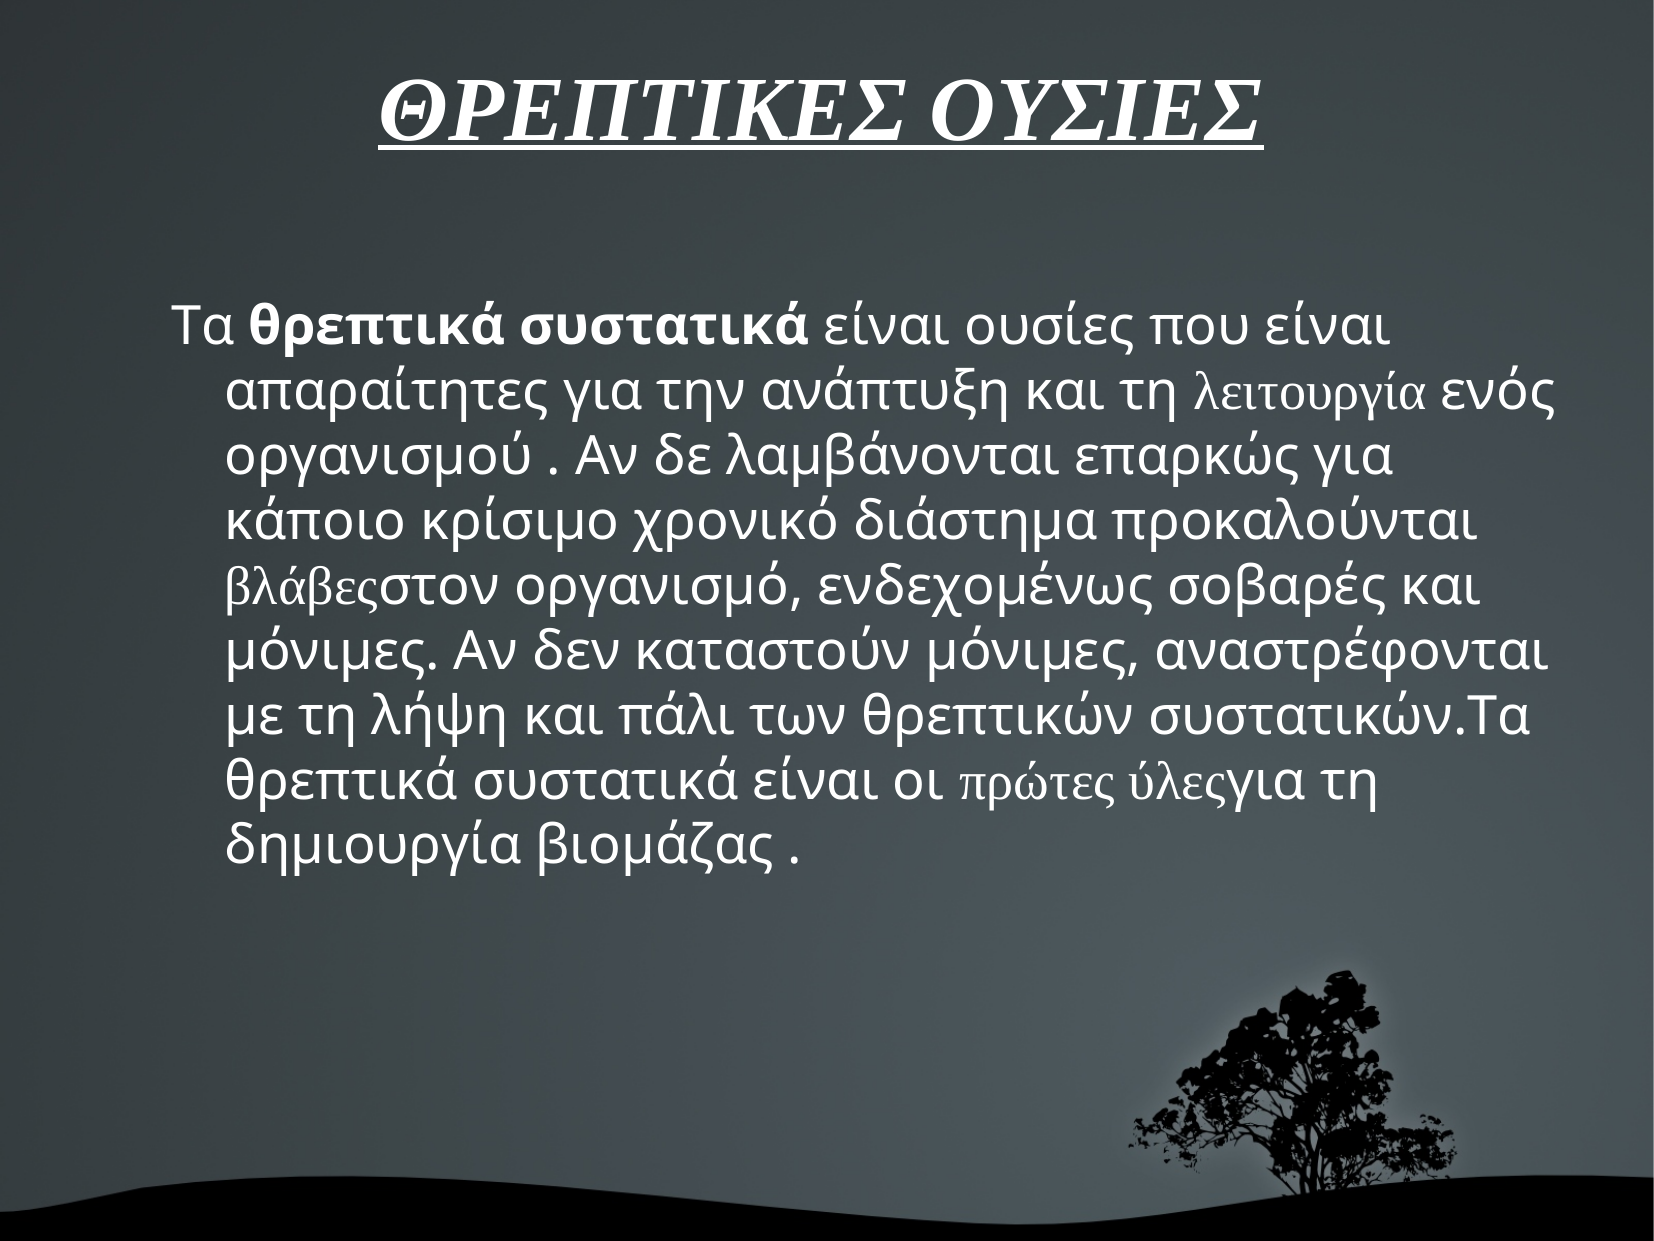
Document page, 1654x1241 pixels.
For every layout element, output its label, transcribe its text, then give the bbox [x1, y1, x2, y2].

list Τα θρεπτικά συστατικά είναι ουσίες που είναι απαραίτητες για την ανάπτυξη και τη λειτουργία ενός οργανισμού . Αν δε λαμβάνονται επαρκώς για κάποιο κρίσιμο χρονικό διάστημα προκαλούνται βλάβεςστον οργανισμό, ενδεχομένως σοβαρές και μόνιμες. Αν δεν καταστούν μόνιμες, αναστρέφονται με τη λήψη και πάλι των θρεπτικών συστατικών.Τα θρεπτικά συστατικά είναι οι πρώτες ύλεςγια τη δημιουργία βιομάζας . [82, 290, 1571, 871]
picture [0, 0, 1654, 1241]
title ΘΡΕΠΤΙΚΕΣ ΟΥΣΙΕΣ [76, 48, 1565, 160]
